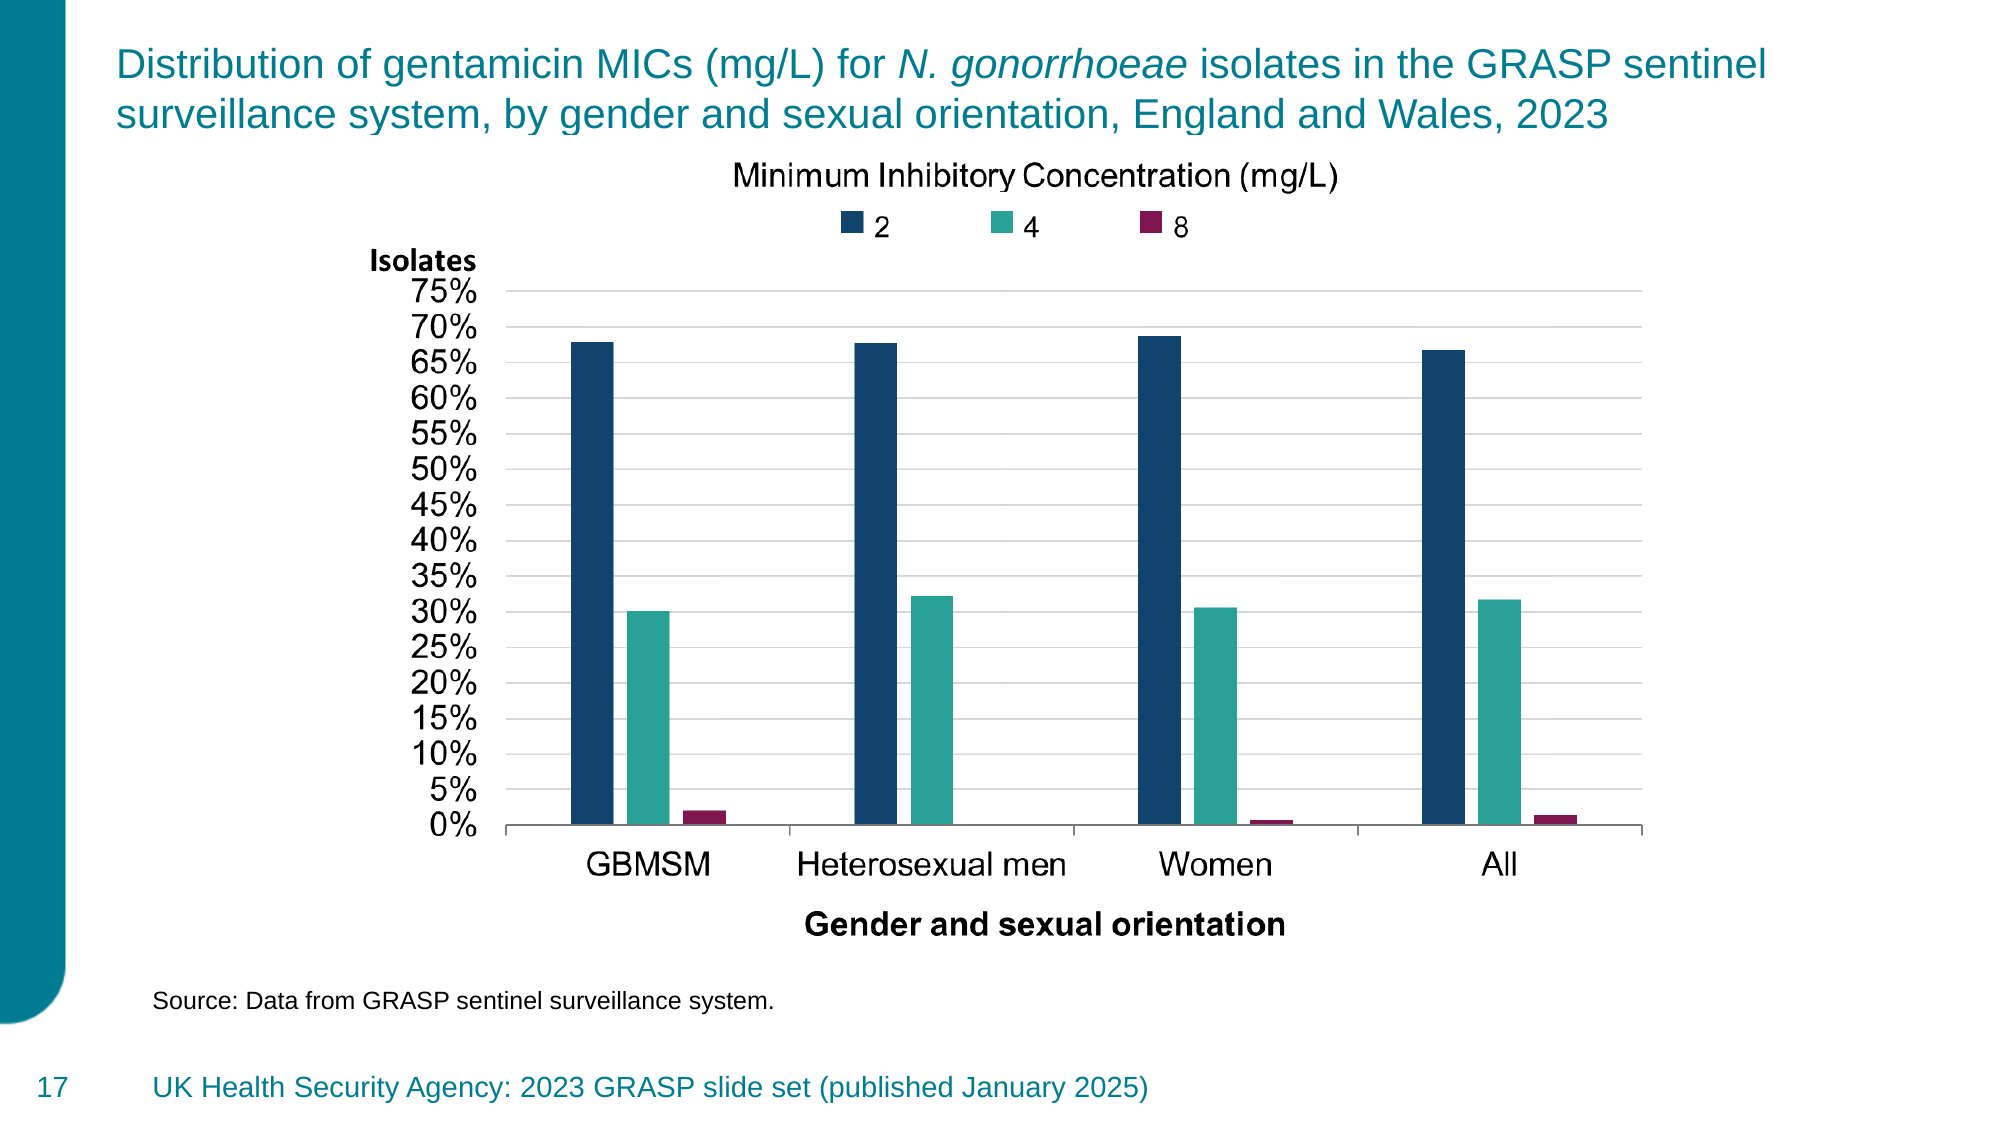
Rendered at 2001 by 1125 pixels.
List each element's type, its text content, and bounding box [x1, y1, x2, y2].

text_box UK Health Security Agency: 2023 GRASP slide set (published January 2025) [137, 1056, 1780, 1116]
picture [307, 135, 1693, 990]
text_box [21, 1056, 120, 1117]
title Distribution of gentamicin MICs (mg/L) for N. gonorrhoeae isolates in the GRASP sentinel surveillance system, by gender and sexual orientation, England and Wales, 2023 [101, 29, 1926, 149]
text_box Source: Data from GRASP sentinel surveillance system. [137, 977, 1138, 1023]
